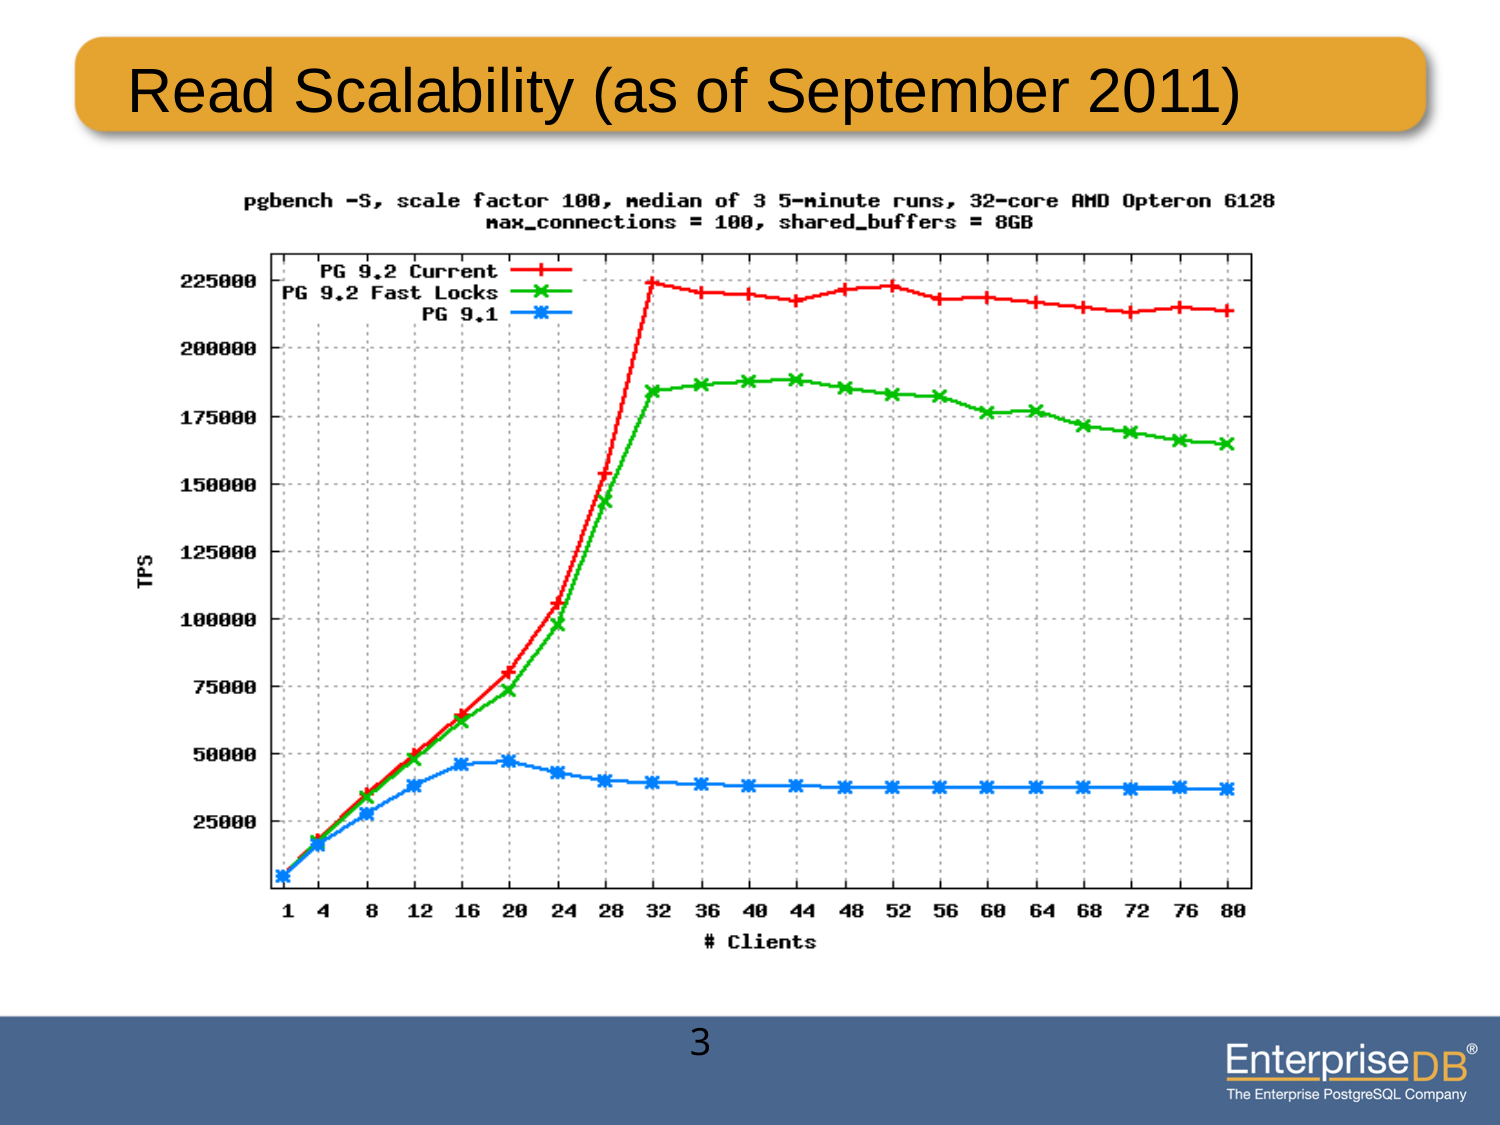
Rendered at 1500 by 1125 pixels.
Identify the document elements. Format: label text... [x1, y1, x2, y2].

title Read Scalability (as of September 2011) [112, 37, 1388, 138]
picture [0, 0, 1500, 1125]
slide_number <number> [675, 1010, 825, 1125]
